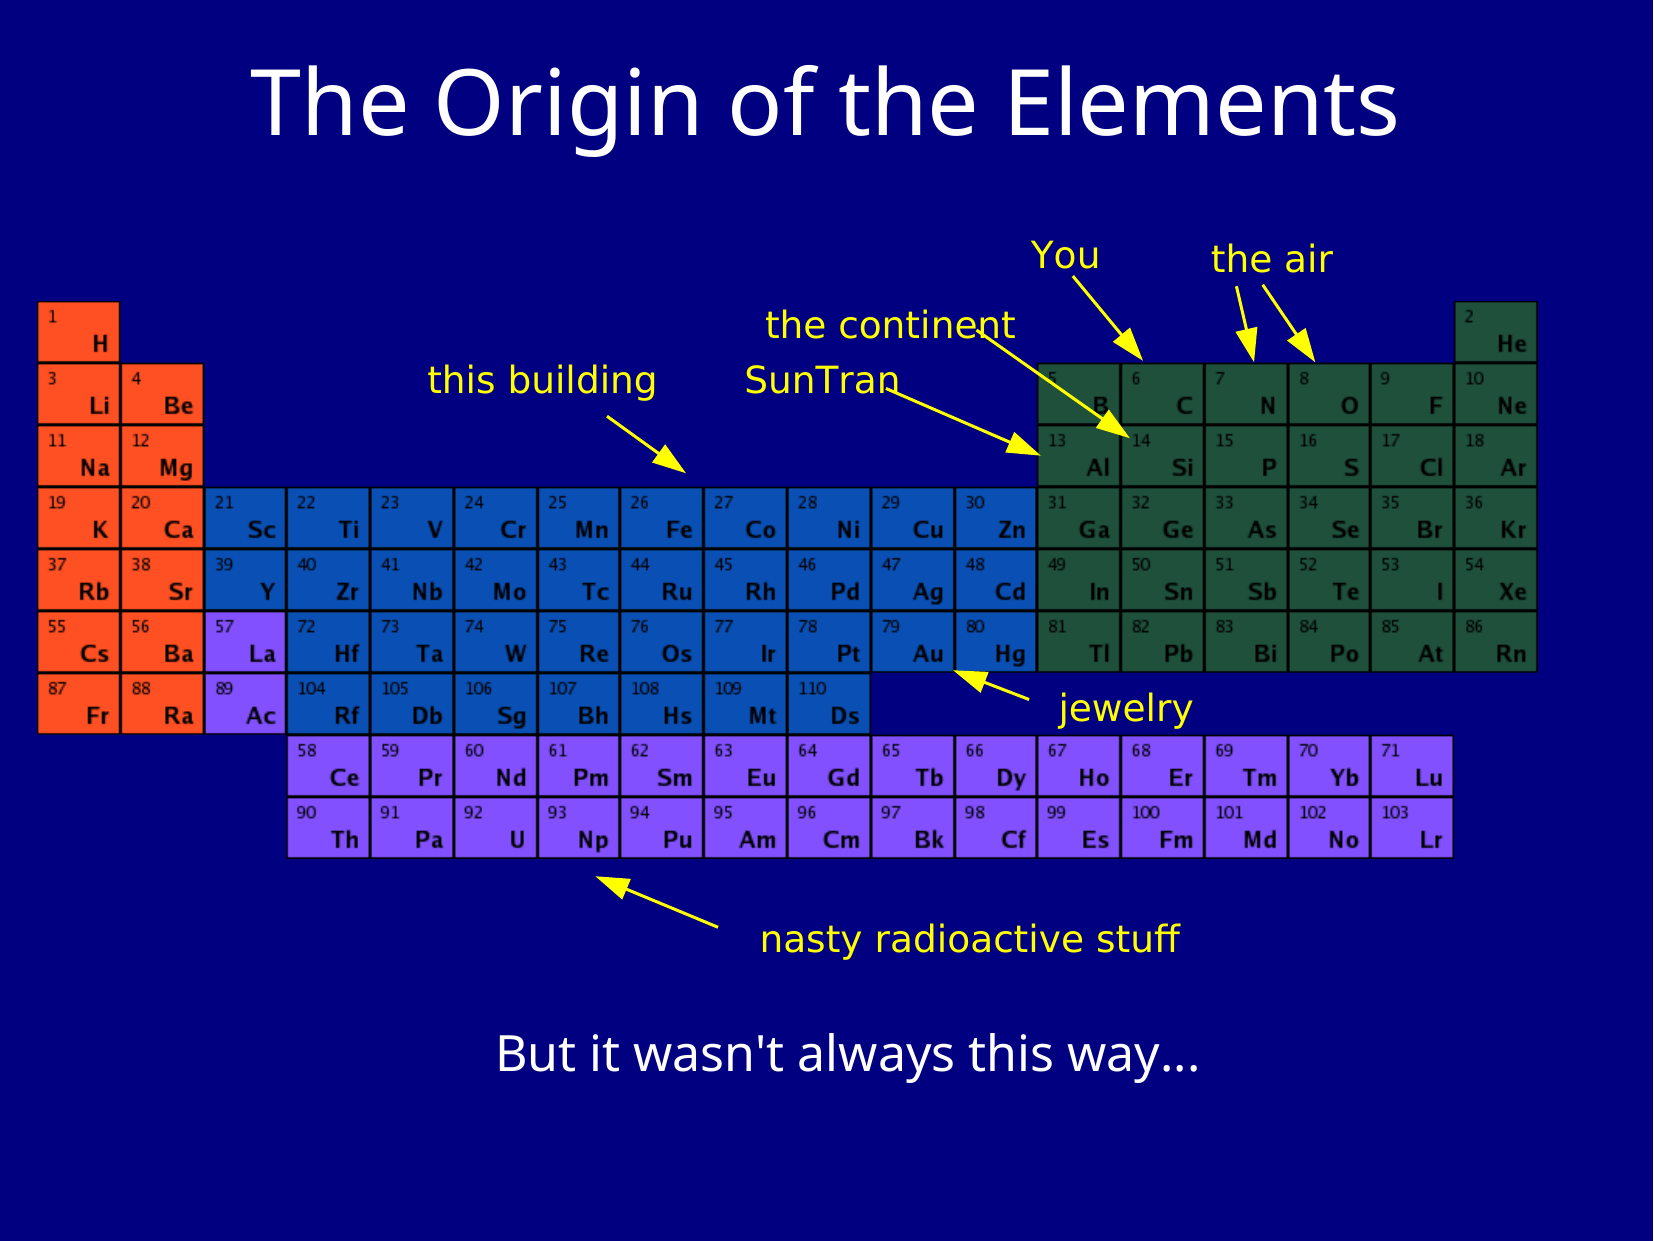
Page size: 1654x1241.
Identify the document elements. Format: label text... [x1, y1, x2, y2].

text_box nasty radioactive stuff [744, 909, 1187, 972]
text_box the continent [750, 296, 1027, 358]
text_box But it wasn't always this way... [480, 1010, 1181, 1088]
text_box You [1015, 226, 1114, 288]
title The Origin of the Elements [82, 44, 1571, 156]
picture [37, 301, 1538, 859]
text_box SunTran [729, 351, 913, 413]
text_box this building [412, 351, 668, 413]
text_box jewelry [1043, 679, 1206, 741]
text_box the air [1183, 230, 1346, 293]
